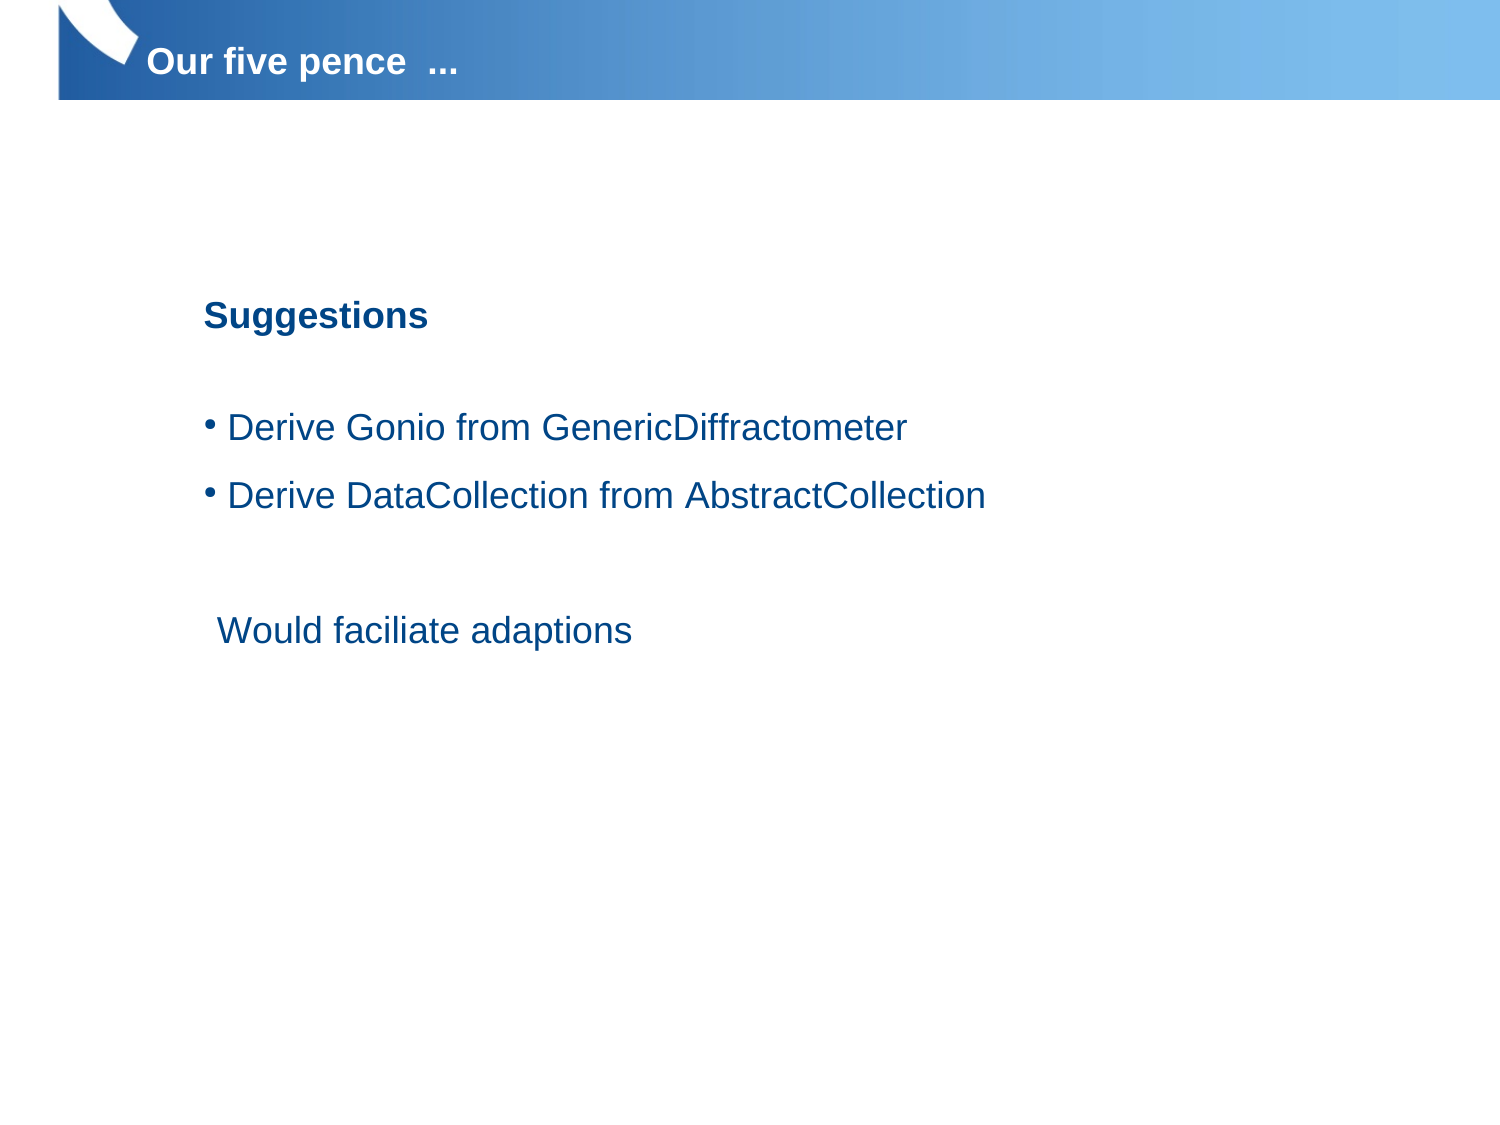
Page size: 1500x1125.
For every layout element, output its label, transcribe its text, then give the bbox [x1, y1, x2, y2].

title Our five pence ... [131, 23, 1482, 96]
text_box Suggestions Derive Gonio from GenericDiffractometer Derive DataCollection from AbstractCollection Would faciliate adaptions [188, 283, 1170, 726]
picture [0, 0, 1500, 100]
